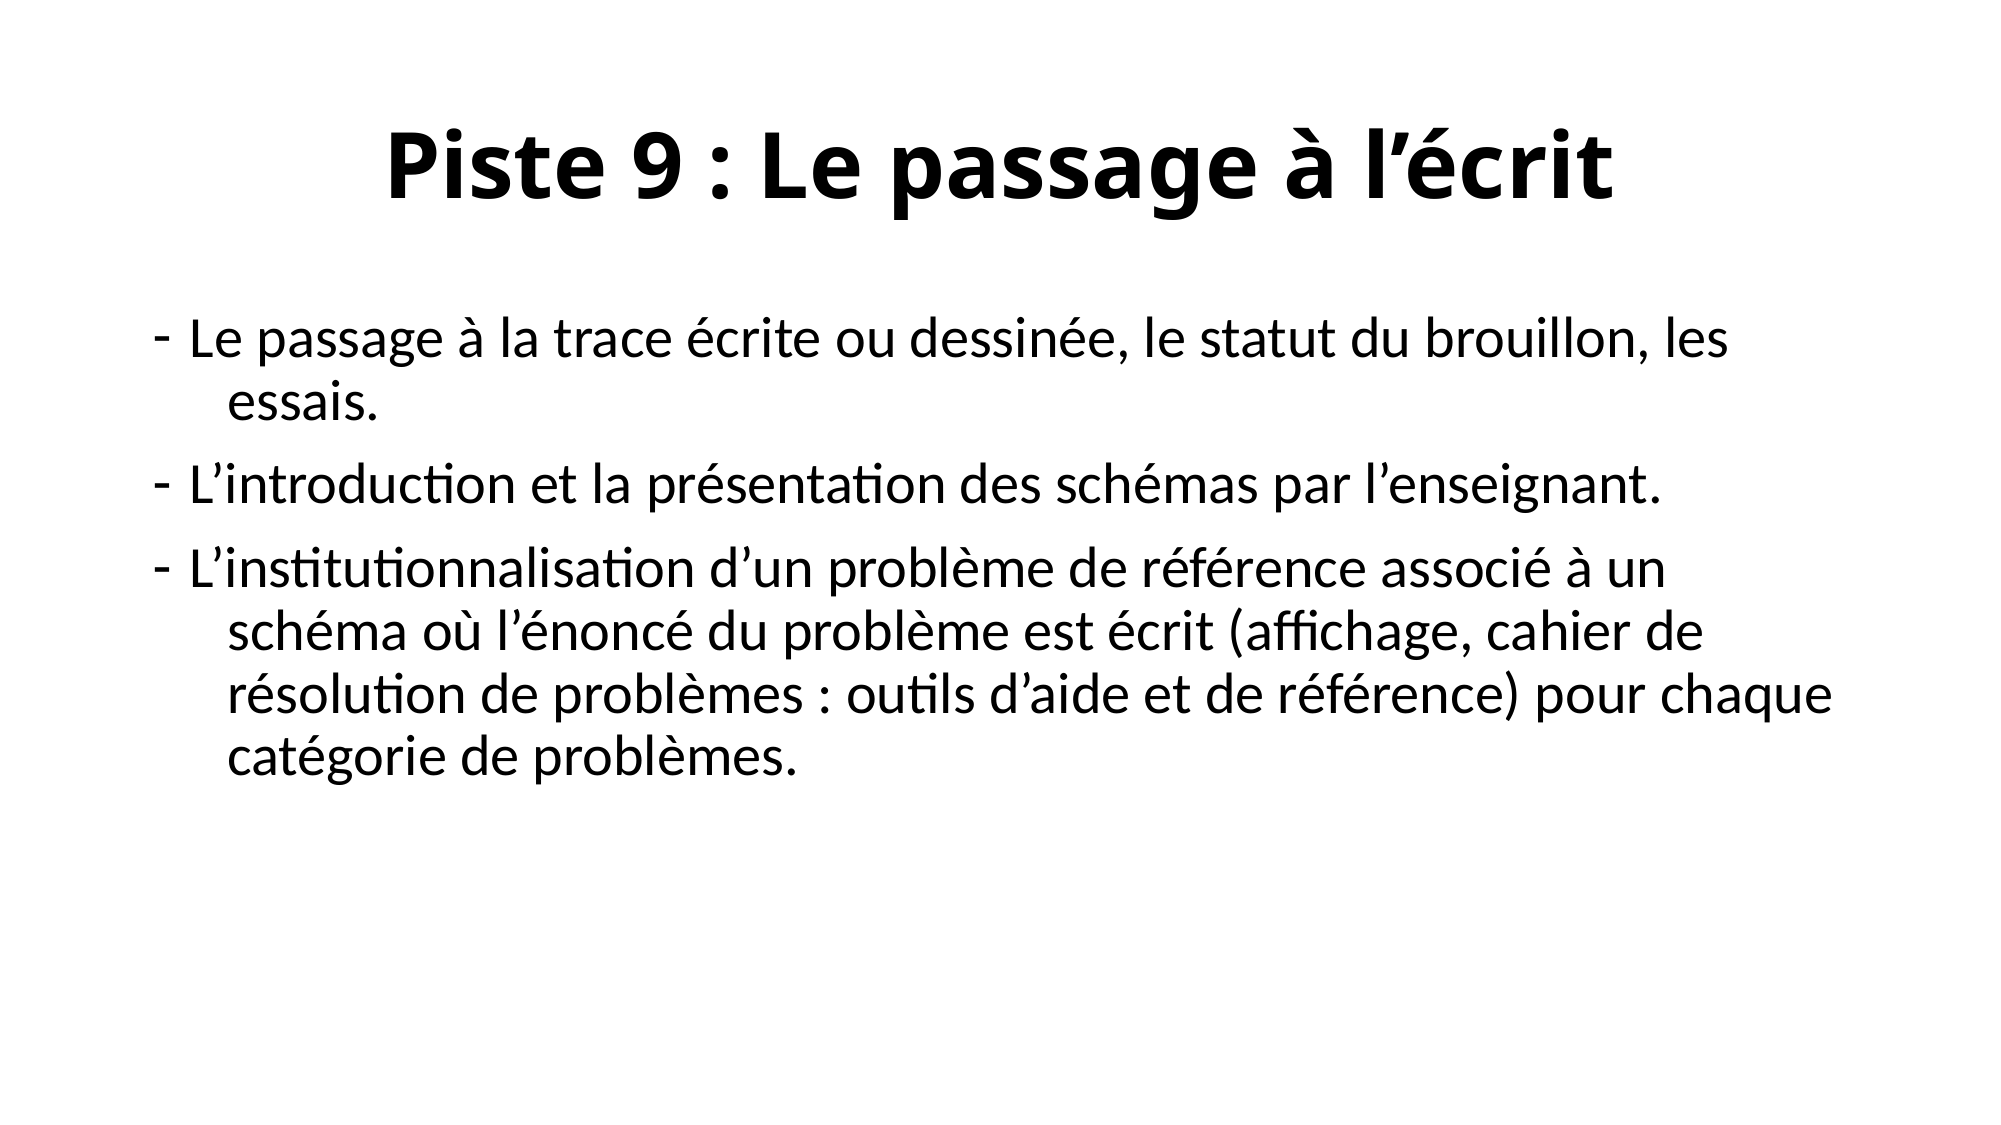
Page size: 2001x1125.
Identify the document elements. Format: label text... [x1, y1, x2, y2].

title Piste 9 : Le passage à l’écrit [137, 59, 1863, 278]
list Le passage à la trace écrite ou dessinée, le statut du brouillon, les essais. L’introduction et la présentation des schémas par l’enseignant. L’institutionnalisation d’un problème de référence associé à un schéma où l’énoncé du problème est écrit (affichage, cahier de résolution de problèmes : outils d’aide et de référence) pour chaque catégorie de problèmes. [137, 299, 1863, 1014]
